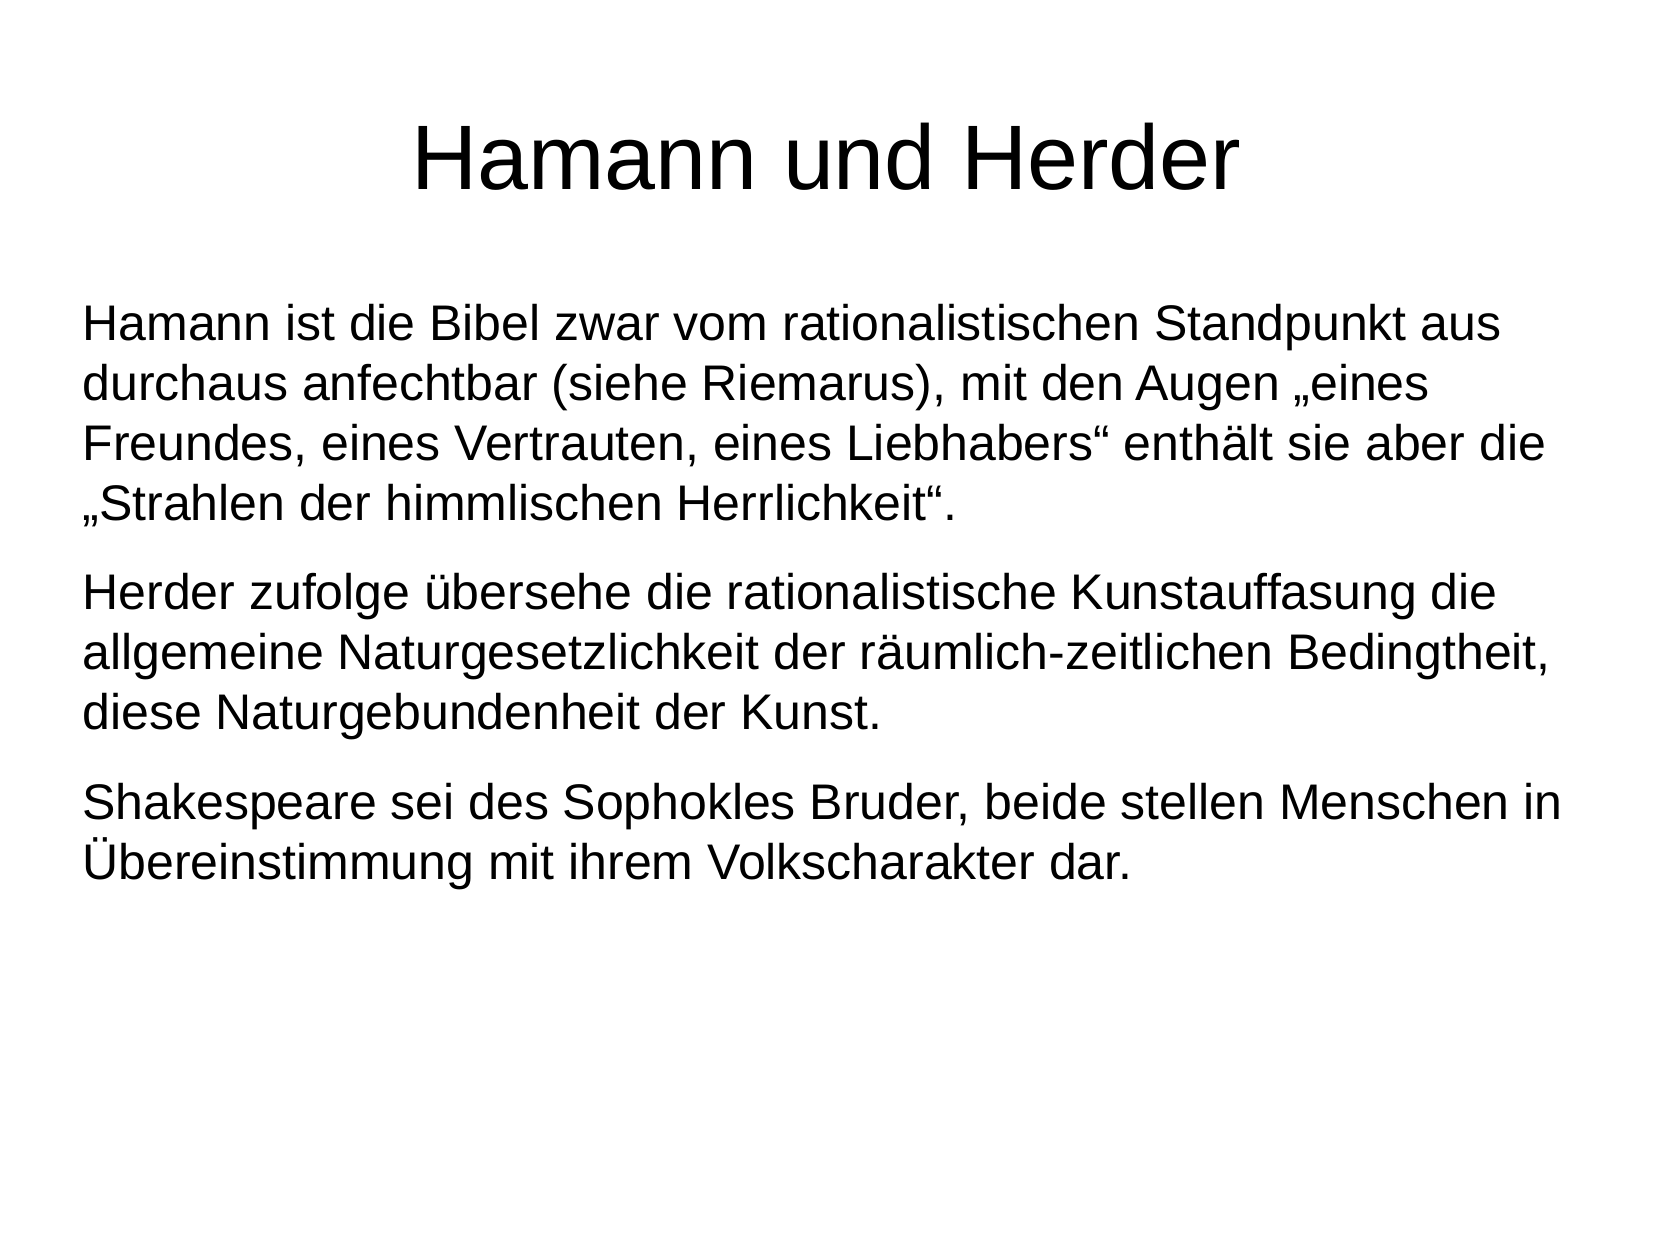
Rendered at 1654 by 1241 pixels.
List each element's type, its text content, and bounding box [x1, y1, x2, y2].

list Hamann ist die Bibel zwar vom rationalistischen Standpunkt aus durchaus anfechtbar (siehe Riemarus), mit den Augen „eines Freundes, eines Vertrauten, eines Liebhabers“ enthält sie aber die „Strahlen der himmlischen Herrlichkeit“. Herder zufolge übersehe die rationalistische Kunstauffasung die allgemeine Naturgesetzlichkeit der räumlich-zeitlichen Bedingtheit, diese Naturgebundenheit der Kunst. Shakespeare sei des Sophokles Bruder, beide stellen Menschen in Übereinstimmung mit ihrem Volkscharakter dar. [82, 290, 1571, 1010]
title Hamann und Herder [82, 49, 1571, 257]
